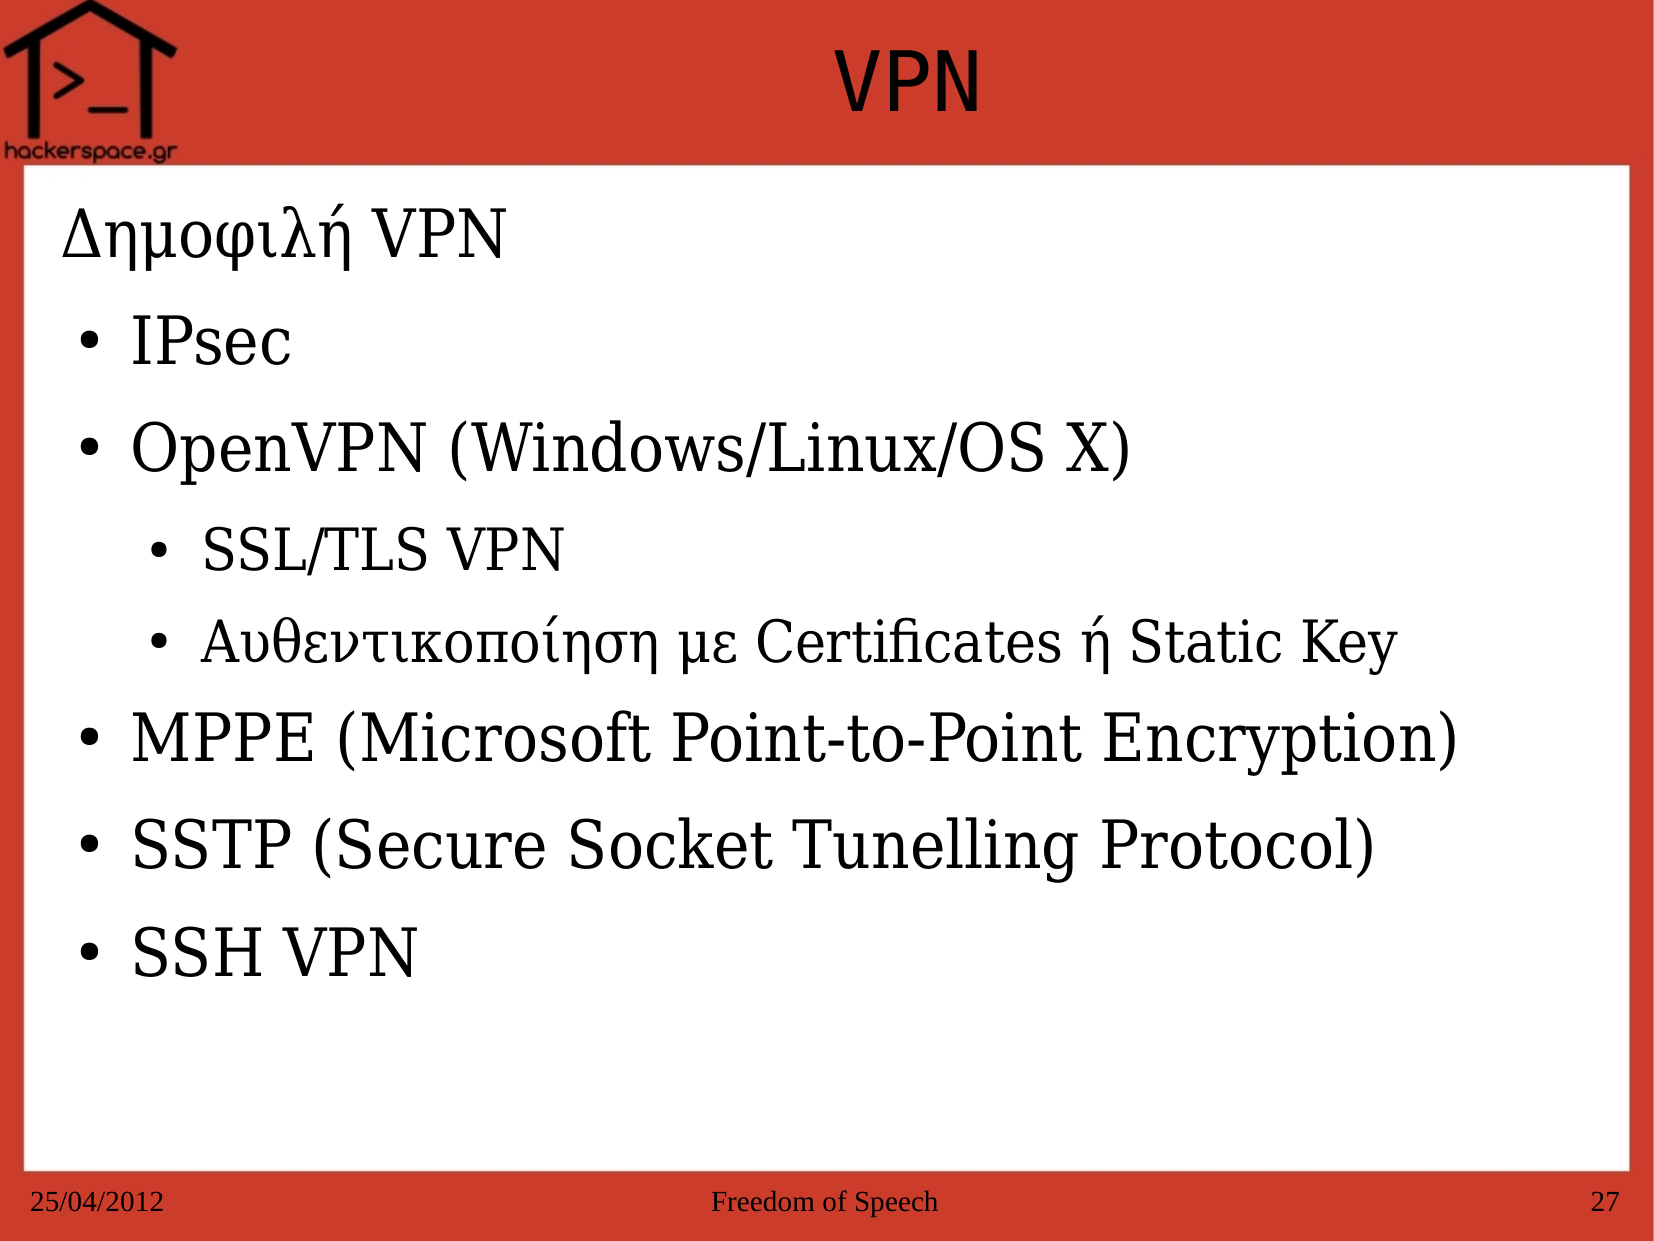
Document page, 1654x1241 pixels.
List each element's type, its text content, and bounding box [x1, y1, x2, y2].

title VPN [195, 15, 1621, 151]
list Δημοφιλή VPN IPsec OpenVPN (Windows/Linux/OS X) SSL/TLS VPN Αυθεντικοποίηση με Certificates ή Static Key MPPE (Microsoft Point-to-Point Encryption) SSTP (Secure Socket Tunelling Protocol) SSH VPN [60, 195, 1591, 1141]
picture [0, 0, 1654, 1241]
